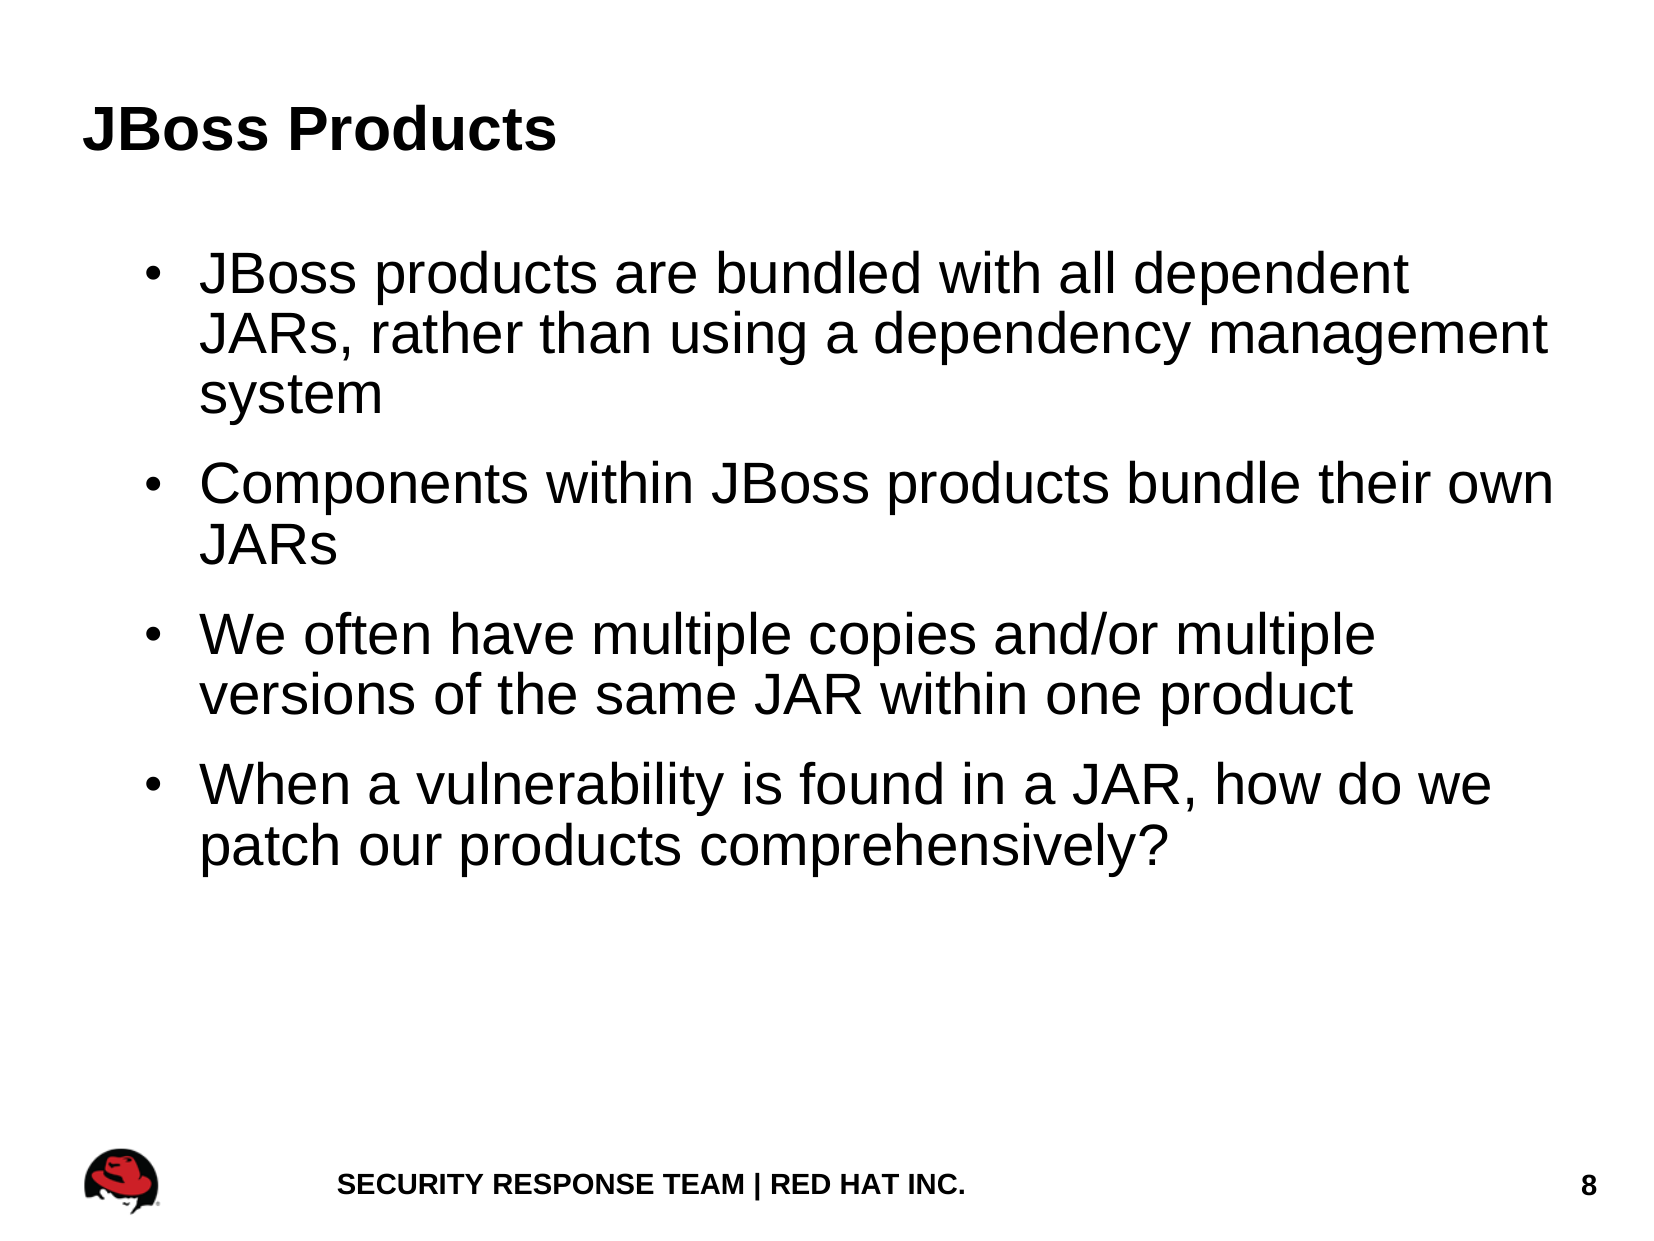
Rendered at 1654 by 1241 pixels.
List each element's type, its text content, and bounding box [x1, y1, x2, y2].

list JBoss products are bundled with all dependent JARs, rather than using a dependency management system Components within JBoss products bundle their own JARs We often have multiple copies and/or multiple versions of the same JAR within one product When a vulnerability is found in a JAR, how do we patch our products comprehensively? [86, 244, 1575, 965]
picture [83, 1146, 166, 1224]
title JBoss Products [82, 37, 1571, 225]
